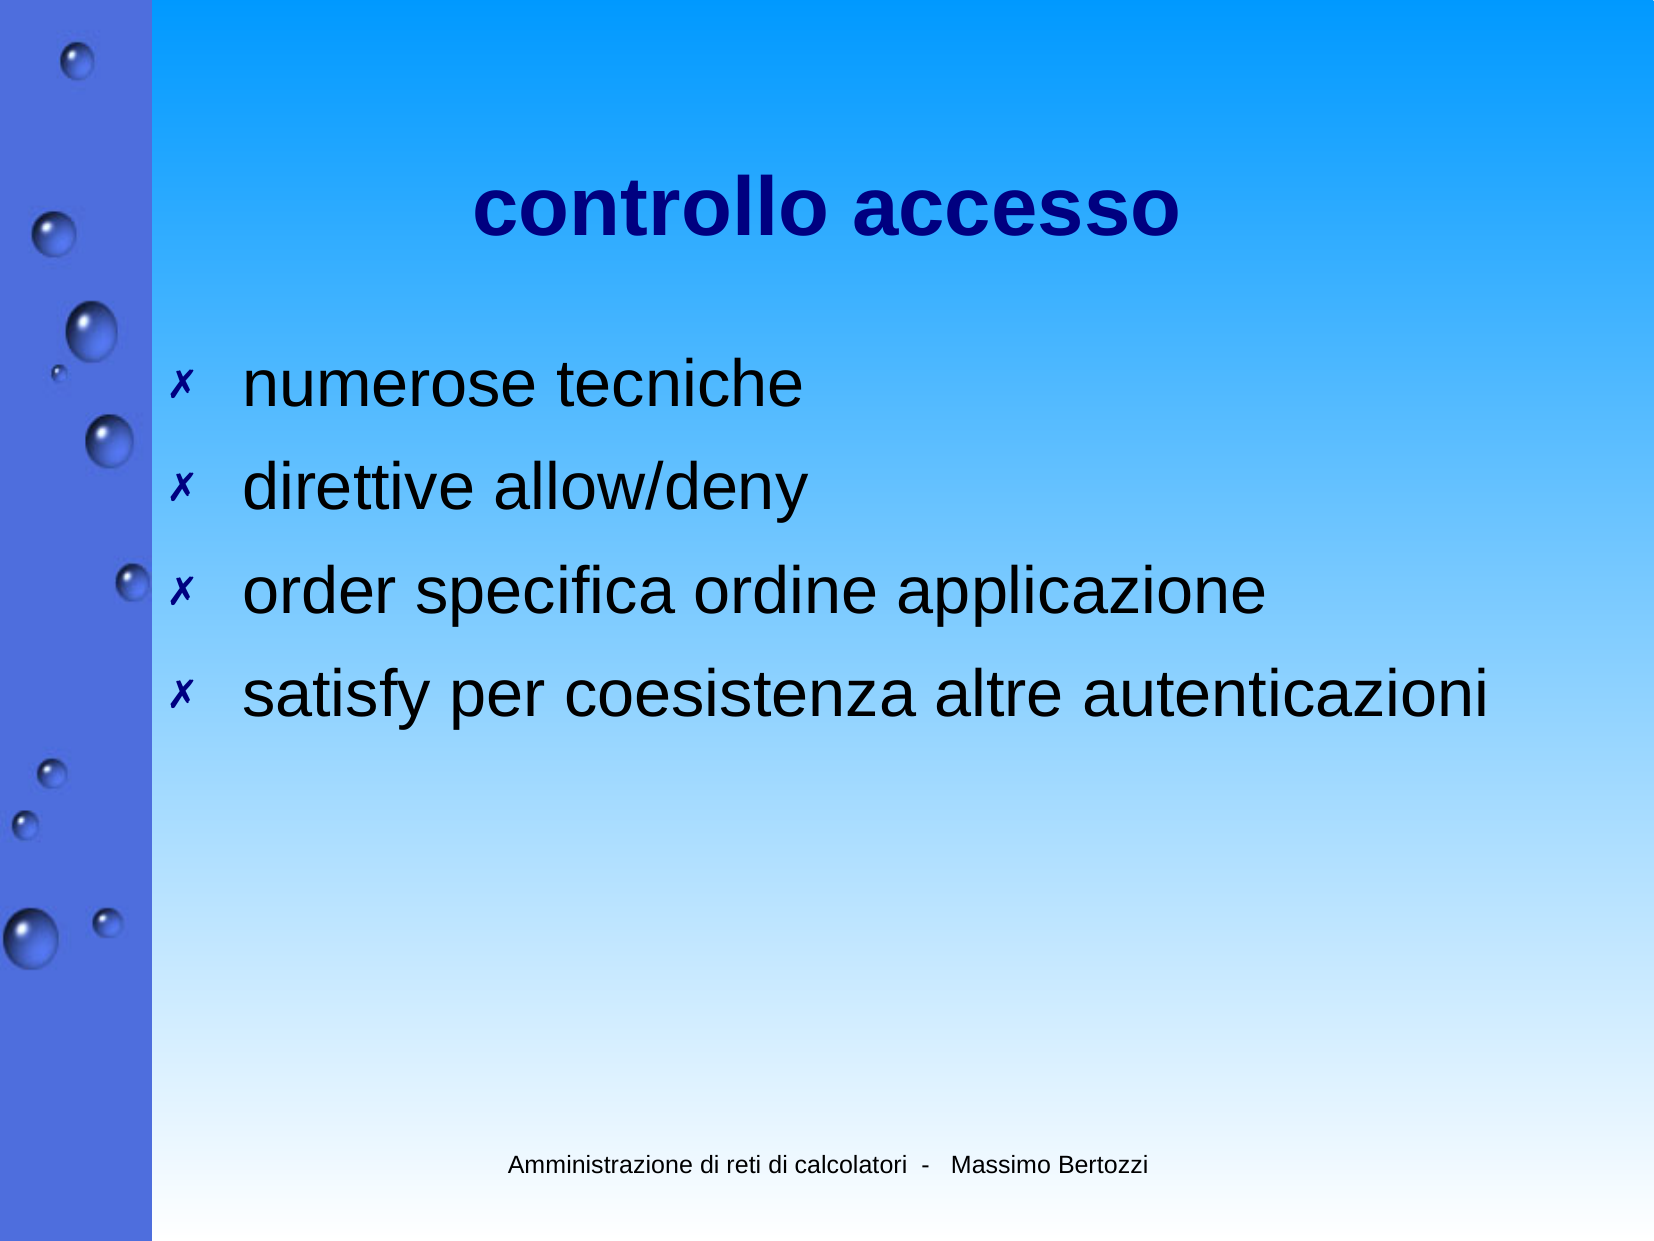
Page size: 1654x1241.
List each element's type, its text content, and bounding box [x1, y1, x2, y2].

title controllo accesso [121, 102, 1534, 311]
picture [0, 0, 152, 1241]
list numerose tecniche direttive allow/deny order specifica ordine applicazione satisfy per coesistenza altre autenticazioni [159, 346, 1572, 1128]
